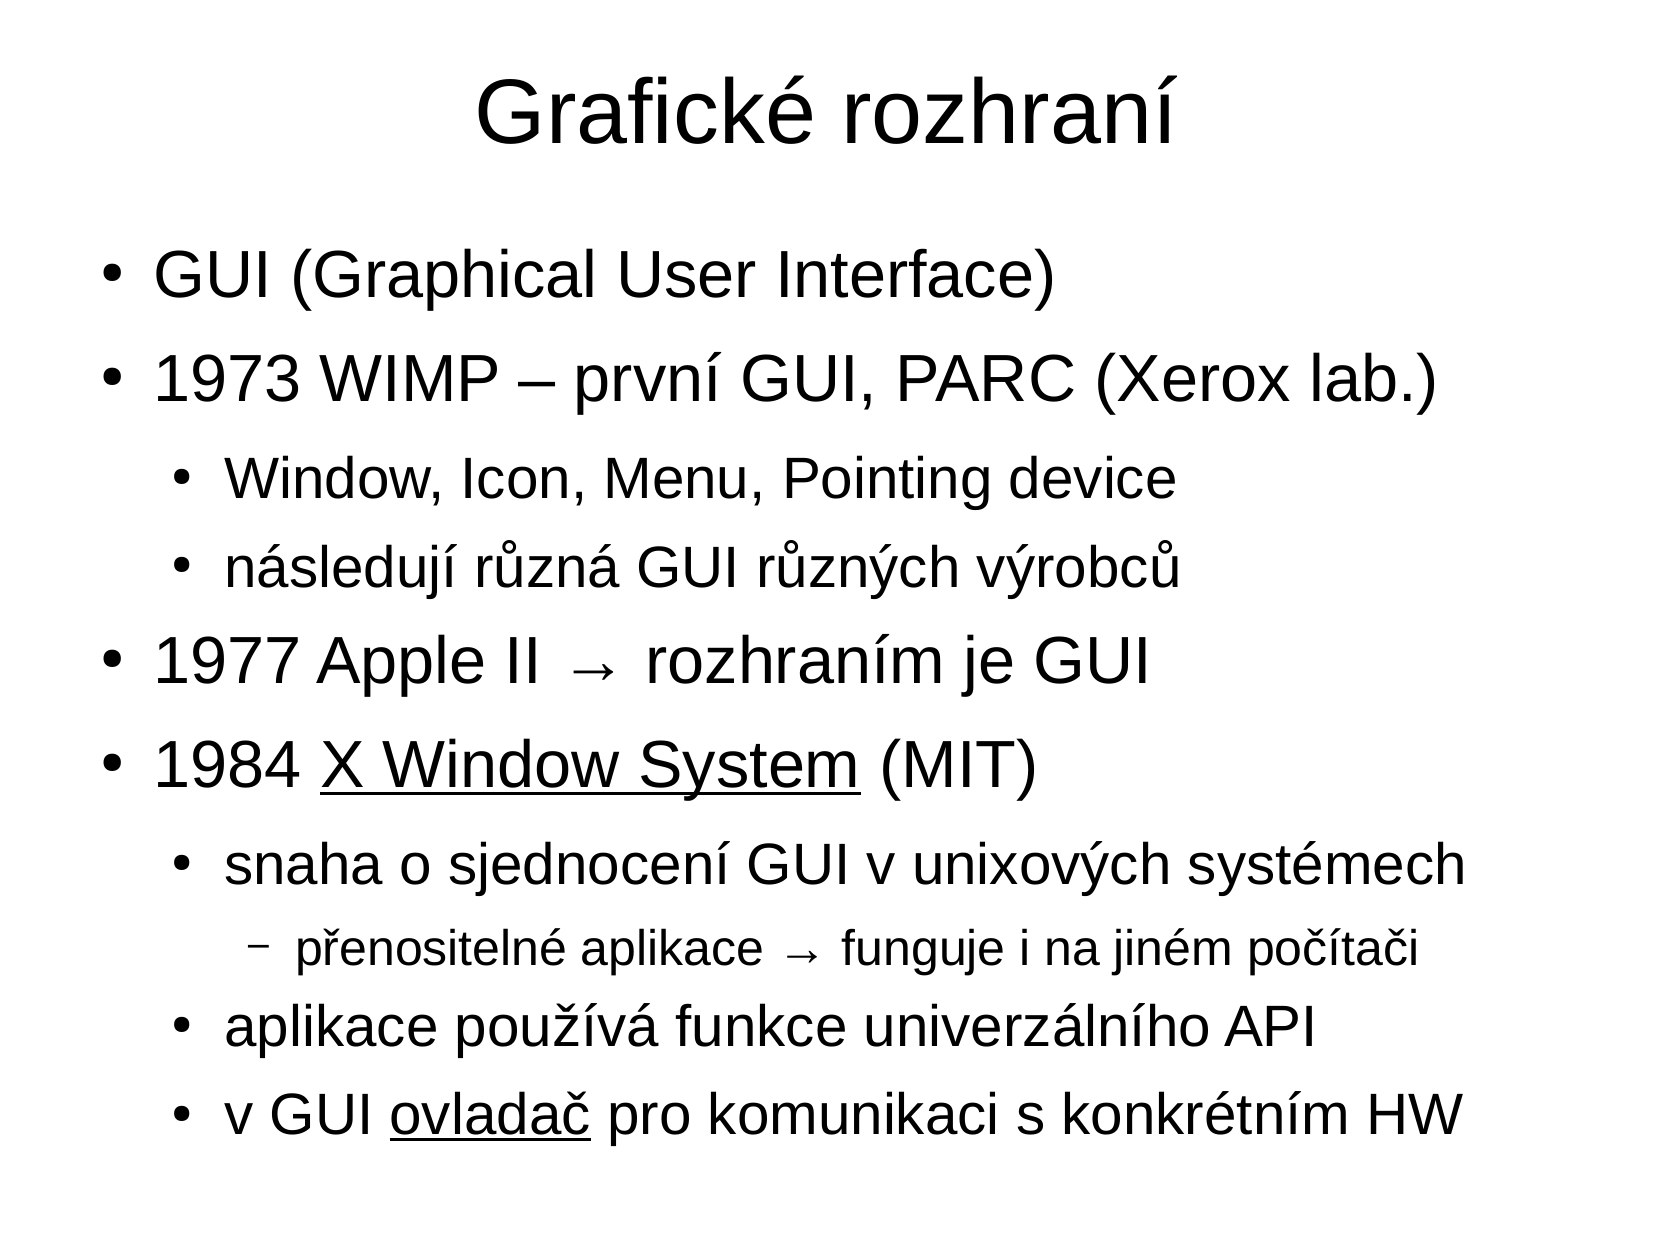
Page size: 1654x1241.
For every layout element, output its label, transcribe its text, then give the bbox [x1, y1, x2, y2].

list GUI (Graphical User Interface) 1973 WIMP – první GUI, PARC (Xerox lab.) Window, Icon, Menu, Pointing device následují různá GUI různých výrobců 1977 Apple II → rozhraním je GUI 1984 X Window System (MIT) snaha o sjednocení GUI v unixových systémech přenositelné aplikace → funguje i na jiném počítači aplikace používá funkce univerzálního API v GUI ovladač pro komunikaci s konkrétním HW [82, 237, 1571, 1148]
title Grafické rozhraní [82, 15, 1571, 208]
